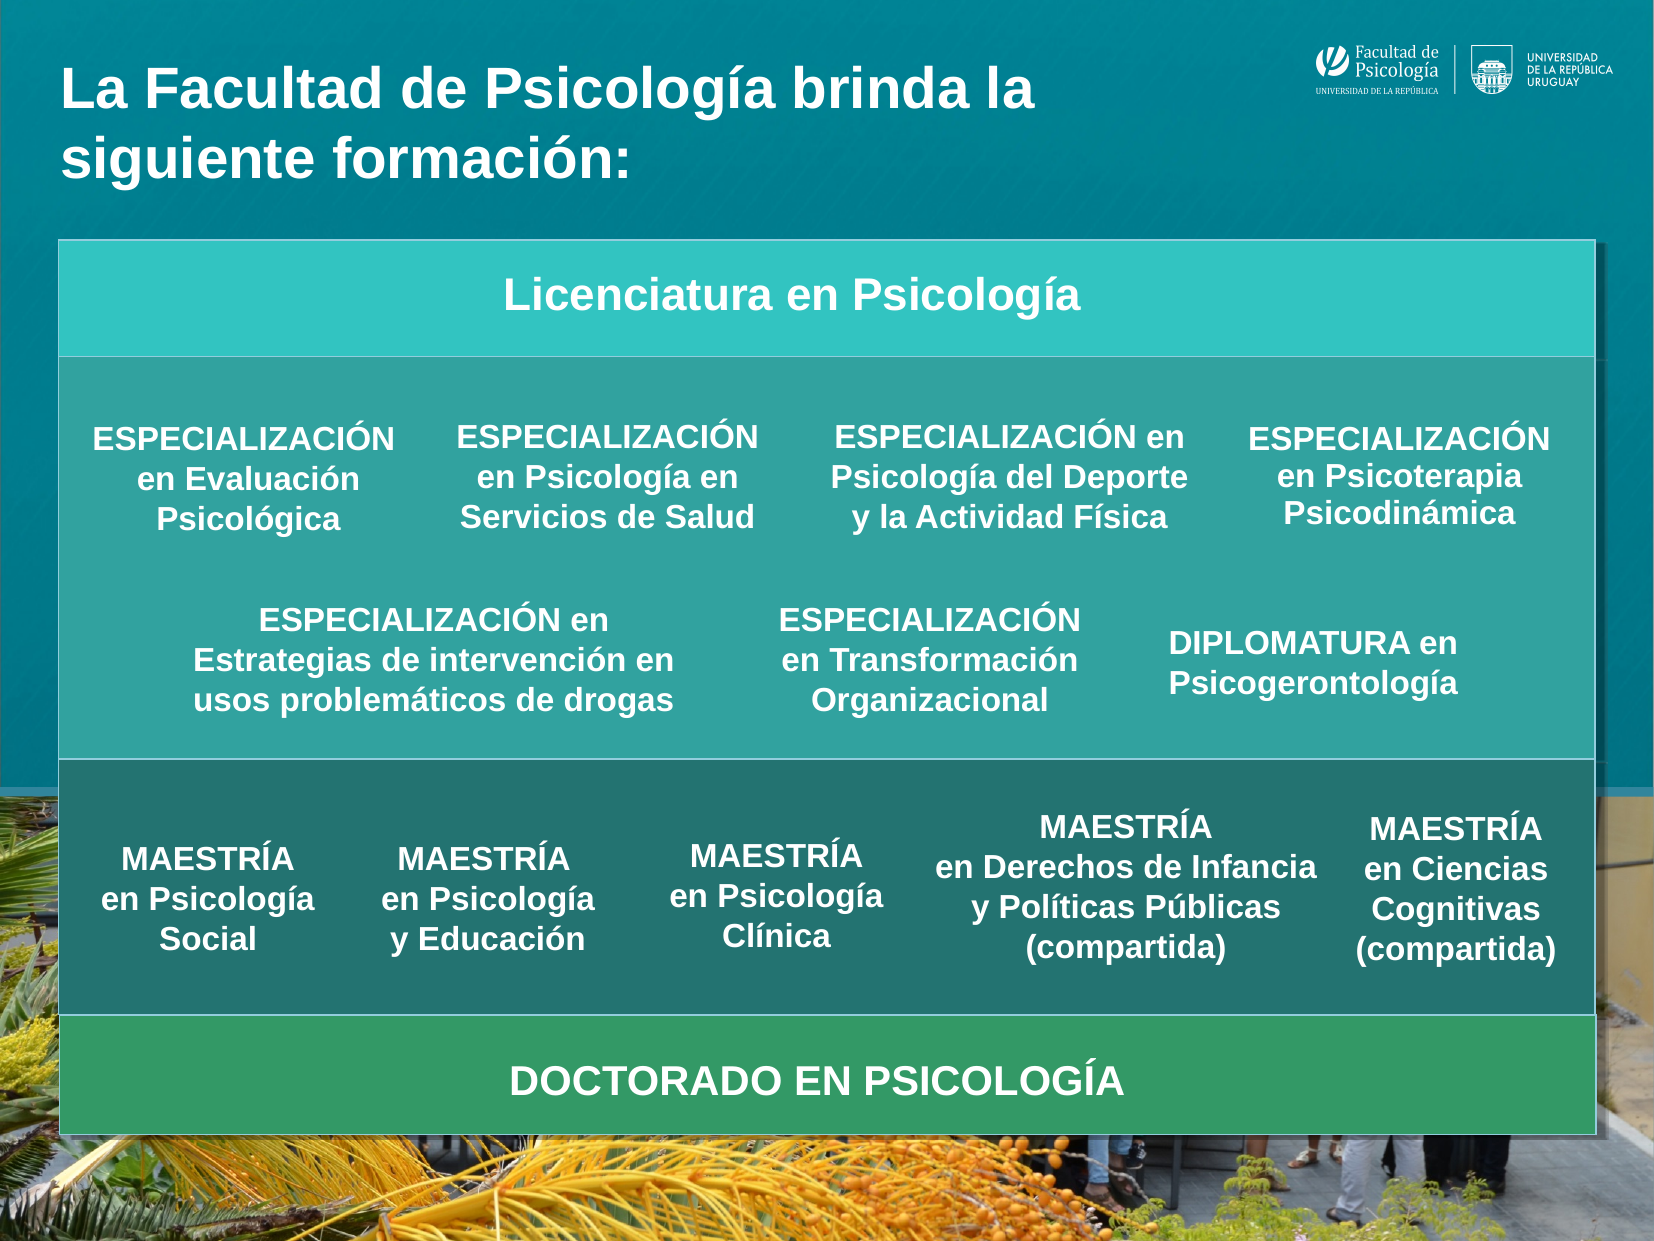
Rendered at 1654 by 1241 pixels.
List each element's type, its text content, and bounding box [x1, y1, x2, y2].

text_box La Facultad de Psicología brinda la siguiente formación: [45, 42, 1105, 202]
text_box ESPECIALIZACIÓN en Evaluación Psicológica [50, 409, 448, 545]
text_box DIPLOMATURA en Psicogerontología [1127, 613, 1499, 709]
text_box MAESTRÍA en Psicología Clínica [631, 826, 917, 962]
text_box ESPECIALIZACIÓN en Psicología en Servicios de Salud [430, 408, 786, 544]
picture [0, 0, 1654, 787]
text_box ESPECIALIZACIÓN en Transformación Organizacional [750, 590, 1111, 726]
text_box MAESTRÍA en Derechos de Infancia y Políticas Públicas (compartida) [917, 798, 1335, 974]
text_box ESPECIALIZACIÓN en Psicoterapia Psicodinámica [1228, 413, 1571, 544]
text_box MAESTRÍA en Psicología Social [38, 829, 338, 965]
text_box MAESTRÍA en Psicología y Educación [338, 829, 638, 965]
text_box ESPECIALIZACIÓN en Psicología del Deporte y la Actividad Física [809, 407, 1211, 543]
text_box [58, 239, 1595, 829]
text_box ESPECIALIZACIÓN en Estrategias de intervención en usos problemáticos de drogas [171, 590, 697, 726]
text_box MAESTRÍA en Ciencias Cognitivas (compartida) [1310, 799, 1602, 975]
text_box [58, 962, 1596, 1135]
text_box DOCTORADO EN PSICOLOGÍA [59, 1045, 1576, 1112]
text_box Licenciatura en Psicología [488, 257, 1097, 328]
picture [0, 797, 1654, 1241]
